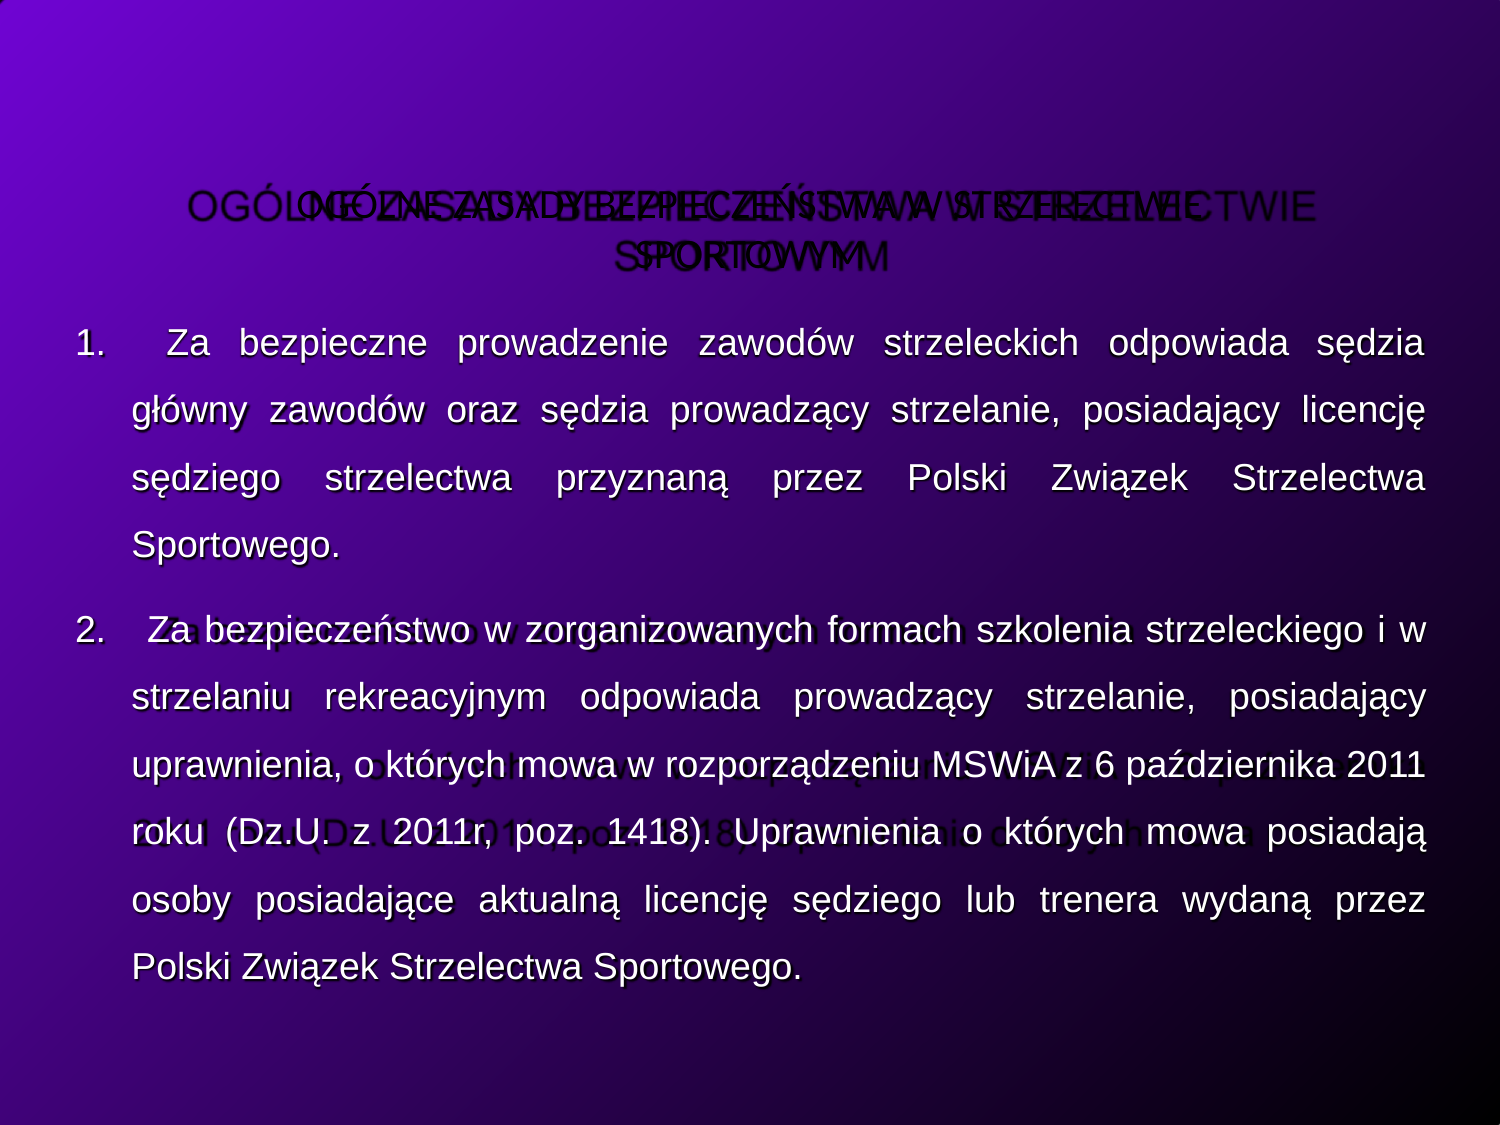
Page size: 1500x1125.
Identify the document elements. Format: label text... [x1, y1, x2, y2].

title OGÓLNE ZASADY BEZPIECZEŃSTWA W STRZELECTWIE SPORTOWYM [182, 175, 1318, 306]
text_box sędzia [1314, 315, 1427, 360]
text_box 1. Za bezpieczne prowadzenie zawodów strzeleckich odpowiada [72, 315, 1290, 360]
text_box główny zawodów oraz sędzia prowadzący strzelanie, posiadający licencję sędziego strzelectwa przyznaną przez Polski Związek Strzelectwa Sportowego. 2. Za bezpieczeństwo w zorganizowanych formach szkolenia strzeleckiego i w strzelaniu rekreacyjnym odpowiada prowadzący strzelanie, posiadający uprawnienia, o których mowa w rozporządzeniu MSWiA z 6 października 2011 roku (Dz.U. z 2011r, poz. 1418). Uprawnienia o których mowa posiadają osoby posiadające aktualną licencję sędziego lub trenera wydaną przez Polski Związek Strzelectwa Sportowego. [72, 360, 1428, 988]
picture [0, 0, 1500, 1125]
